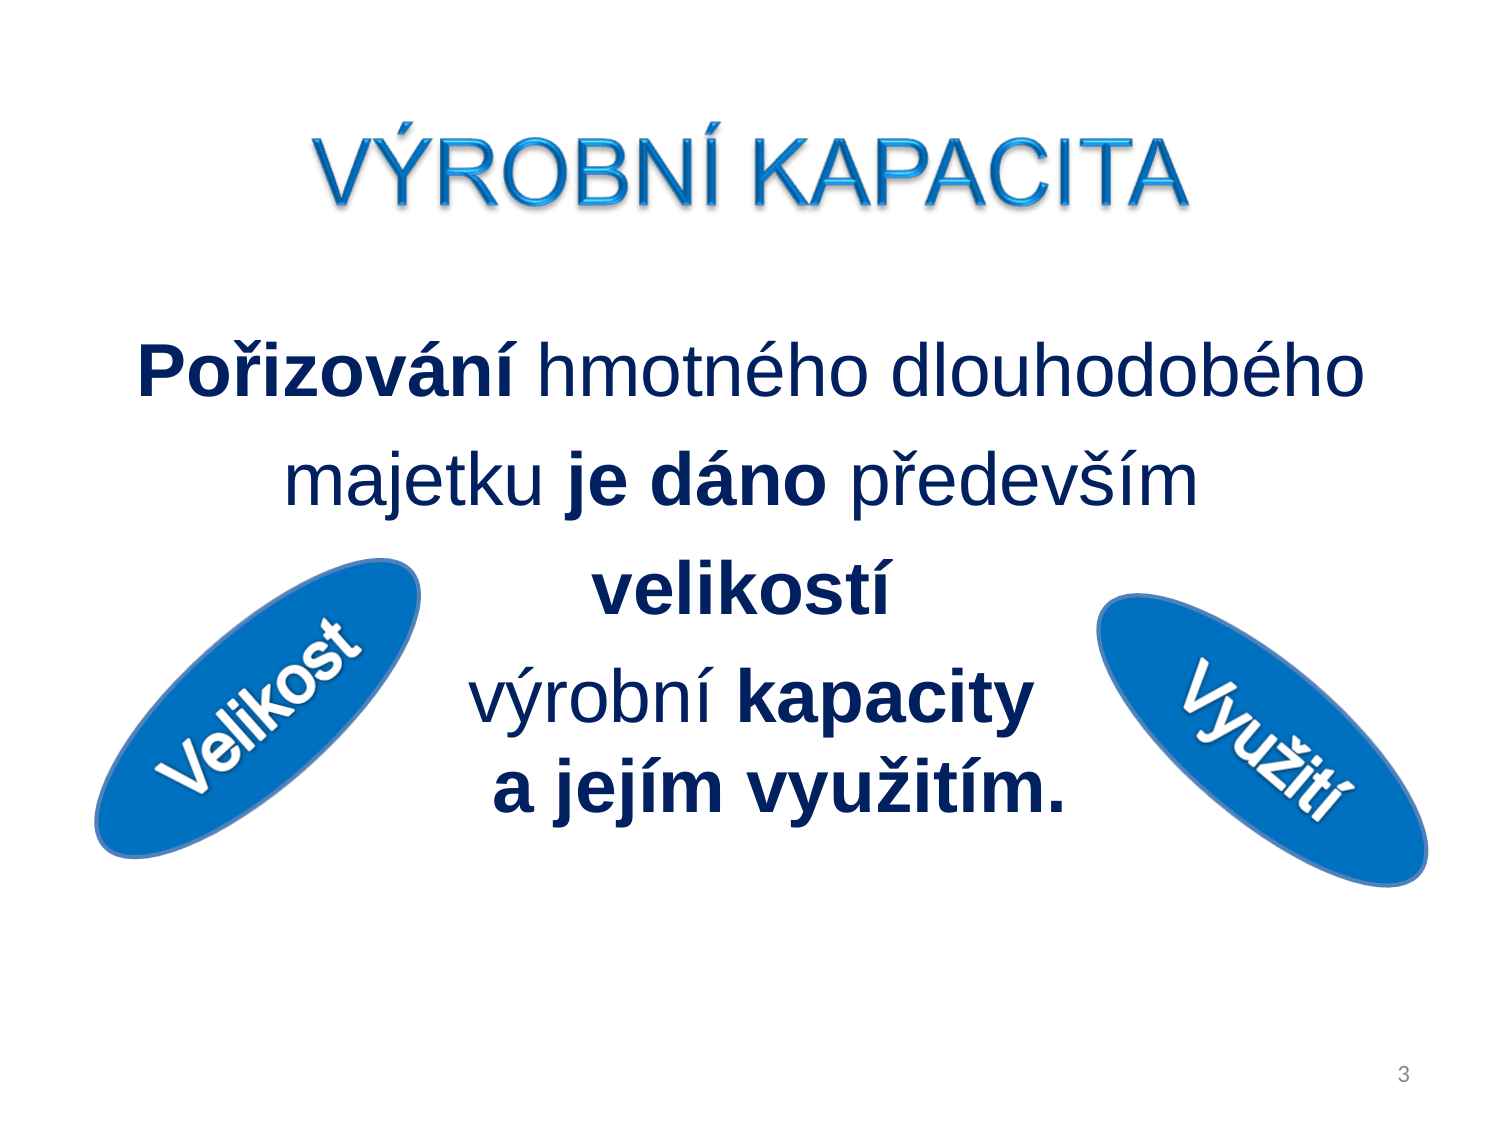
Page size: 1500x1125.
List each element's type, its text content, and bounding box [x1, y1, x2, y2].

picture [1095, 592, 1429, 889]
picture [92, 549, 422, 860]
text_box <číslo> [1074, 1042, 1426, 1103]
text_box [66, 71, 1436, 280]
list Pořizování hmotného dlouhodobého majetku je dáno především velikostí výrobní kapacity a jejím využitím. [76, 314, 1427, 945]
